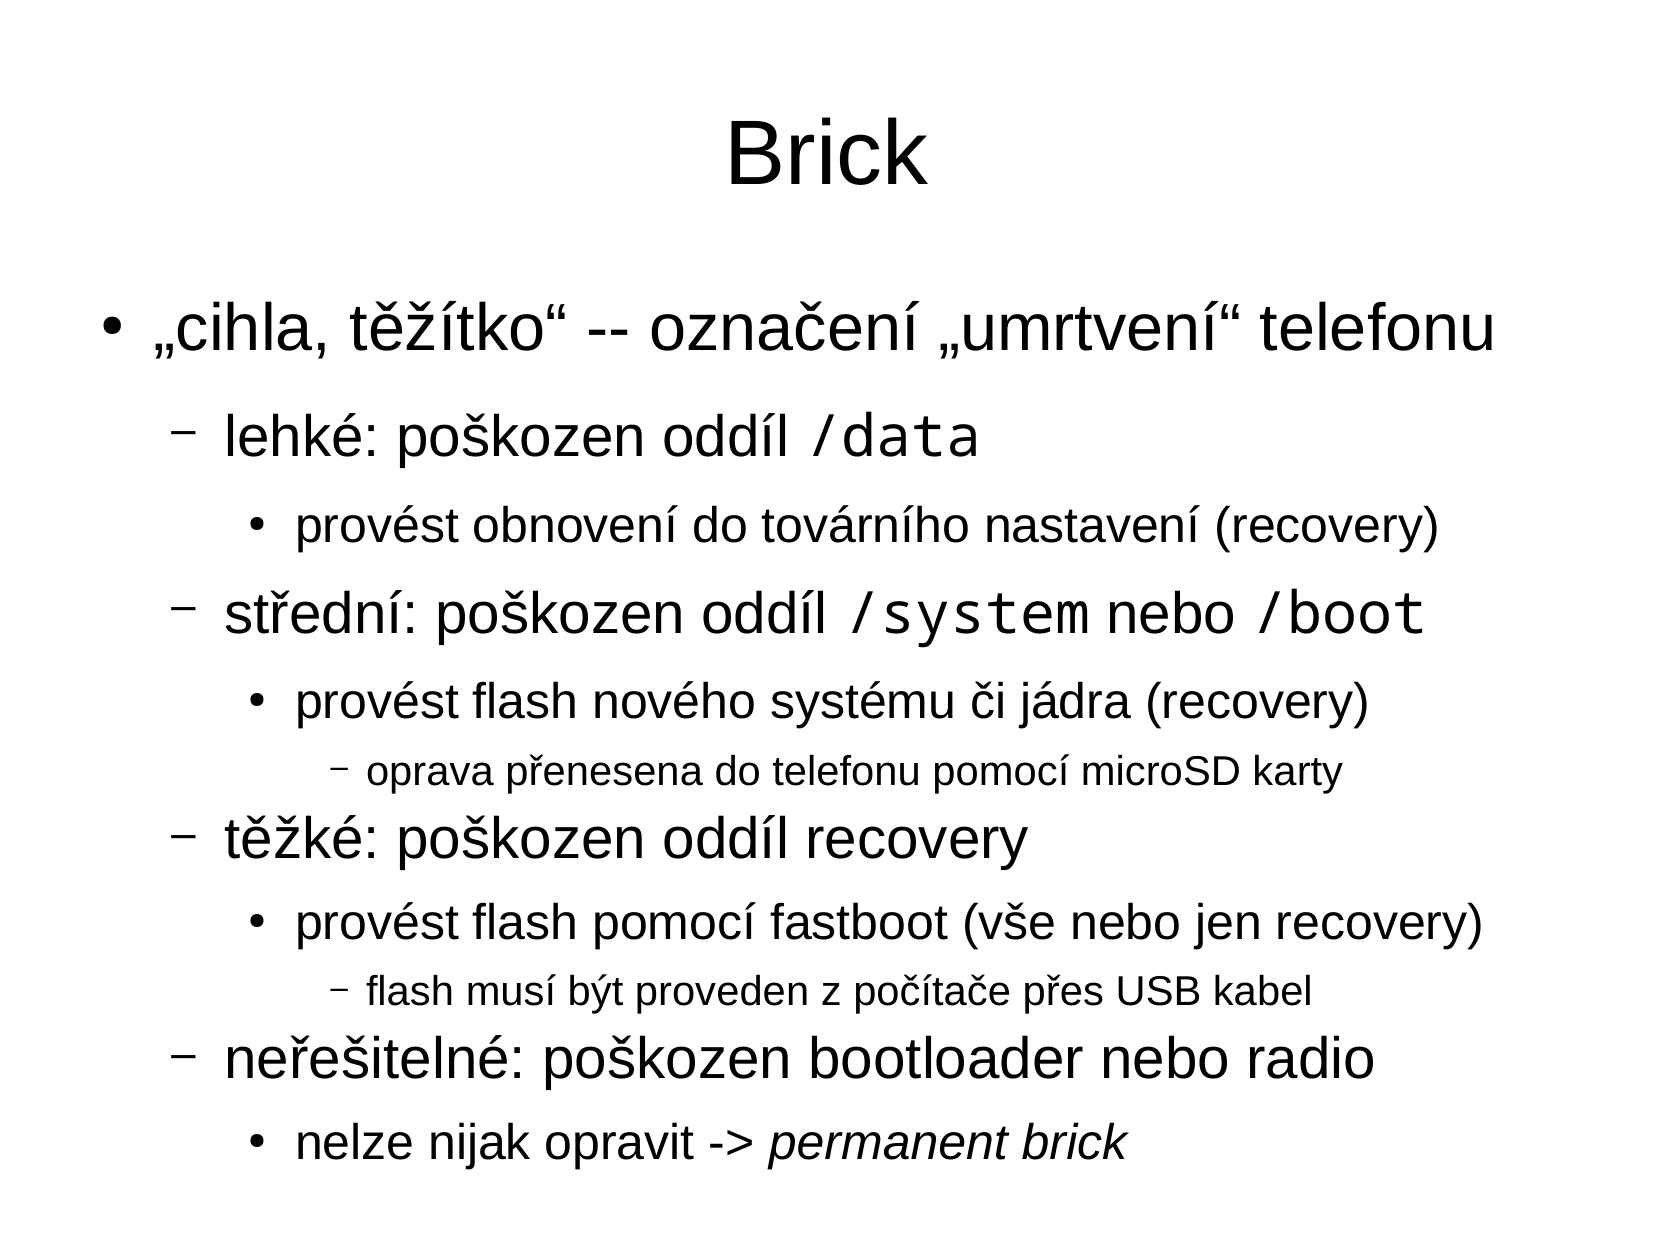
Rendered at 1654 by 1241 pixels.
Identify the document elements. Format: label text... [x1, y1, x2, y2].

list „cihla, těžítko“ -- označení „umrtvení“ telefonu lehké: poškozen oddíl /data provést obnovení do továrního nastavení (recovery) střední: poškozen oddíl /system nebo /boot provést flash nového systému či jádra (recovery) oprava přenesena do telefonu pomocí microSD karty těžké: poškozen oddíl recovery provést flash pomocí fastboot (vše nebo jen recovery) flash musí být proveden z počítače přes USB kabel neřešitelné: poškozen bootloader nebo radio nelze nijak opravit -> permanent brick [82, 290, 1571, 1182]
title Brick [82, 49, 1571, 257]
